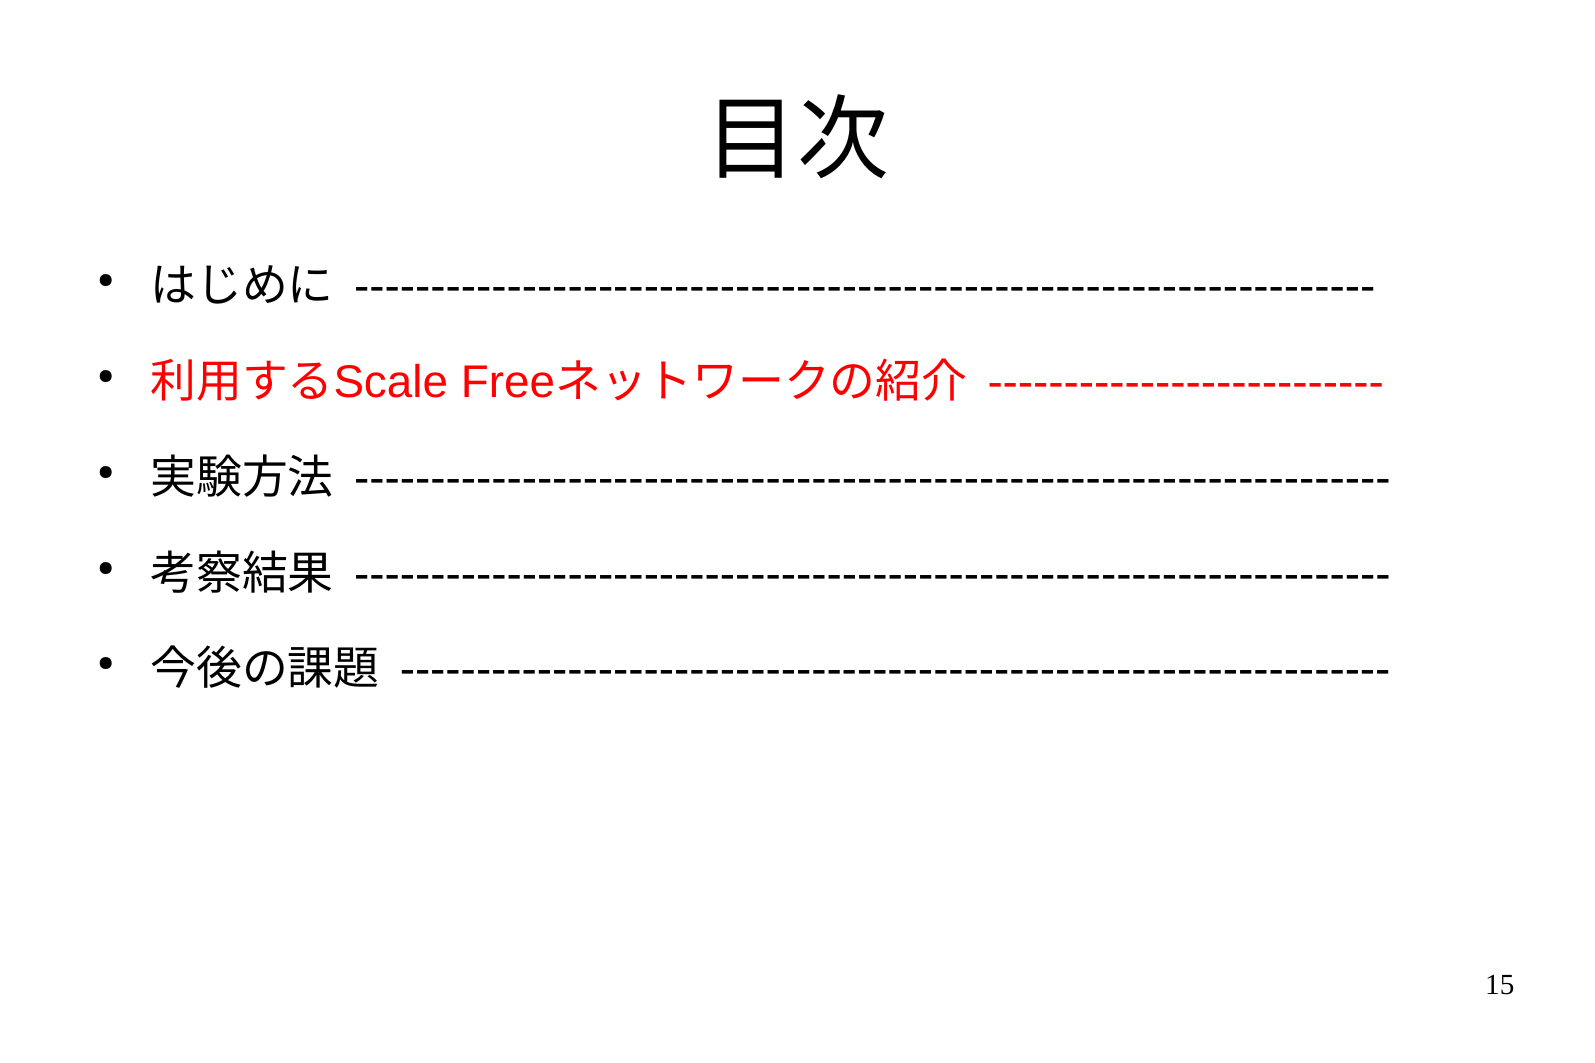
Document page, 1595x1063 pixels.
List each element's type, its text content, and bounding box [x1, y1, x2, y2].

title 目次 [79, 42, 1515, 220]
list はじめに ------------------------------------------------------------------- 利用するScale Freeネットワークの紹介 -------------------------- 実験方法 -------------------------------------------------------------------- 考察結果 -------------------------------------------------------------------- 今後の課題 ----------------------------------------------------------------- [79, 248, 1515, 936]
